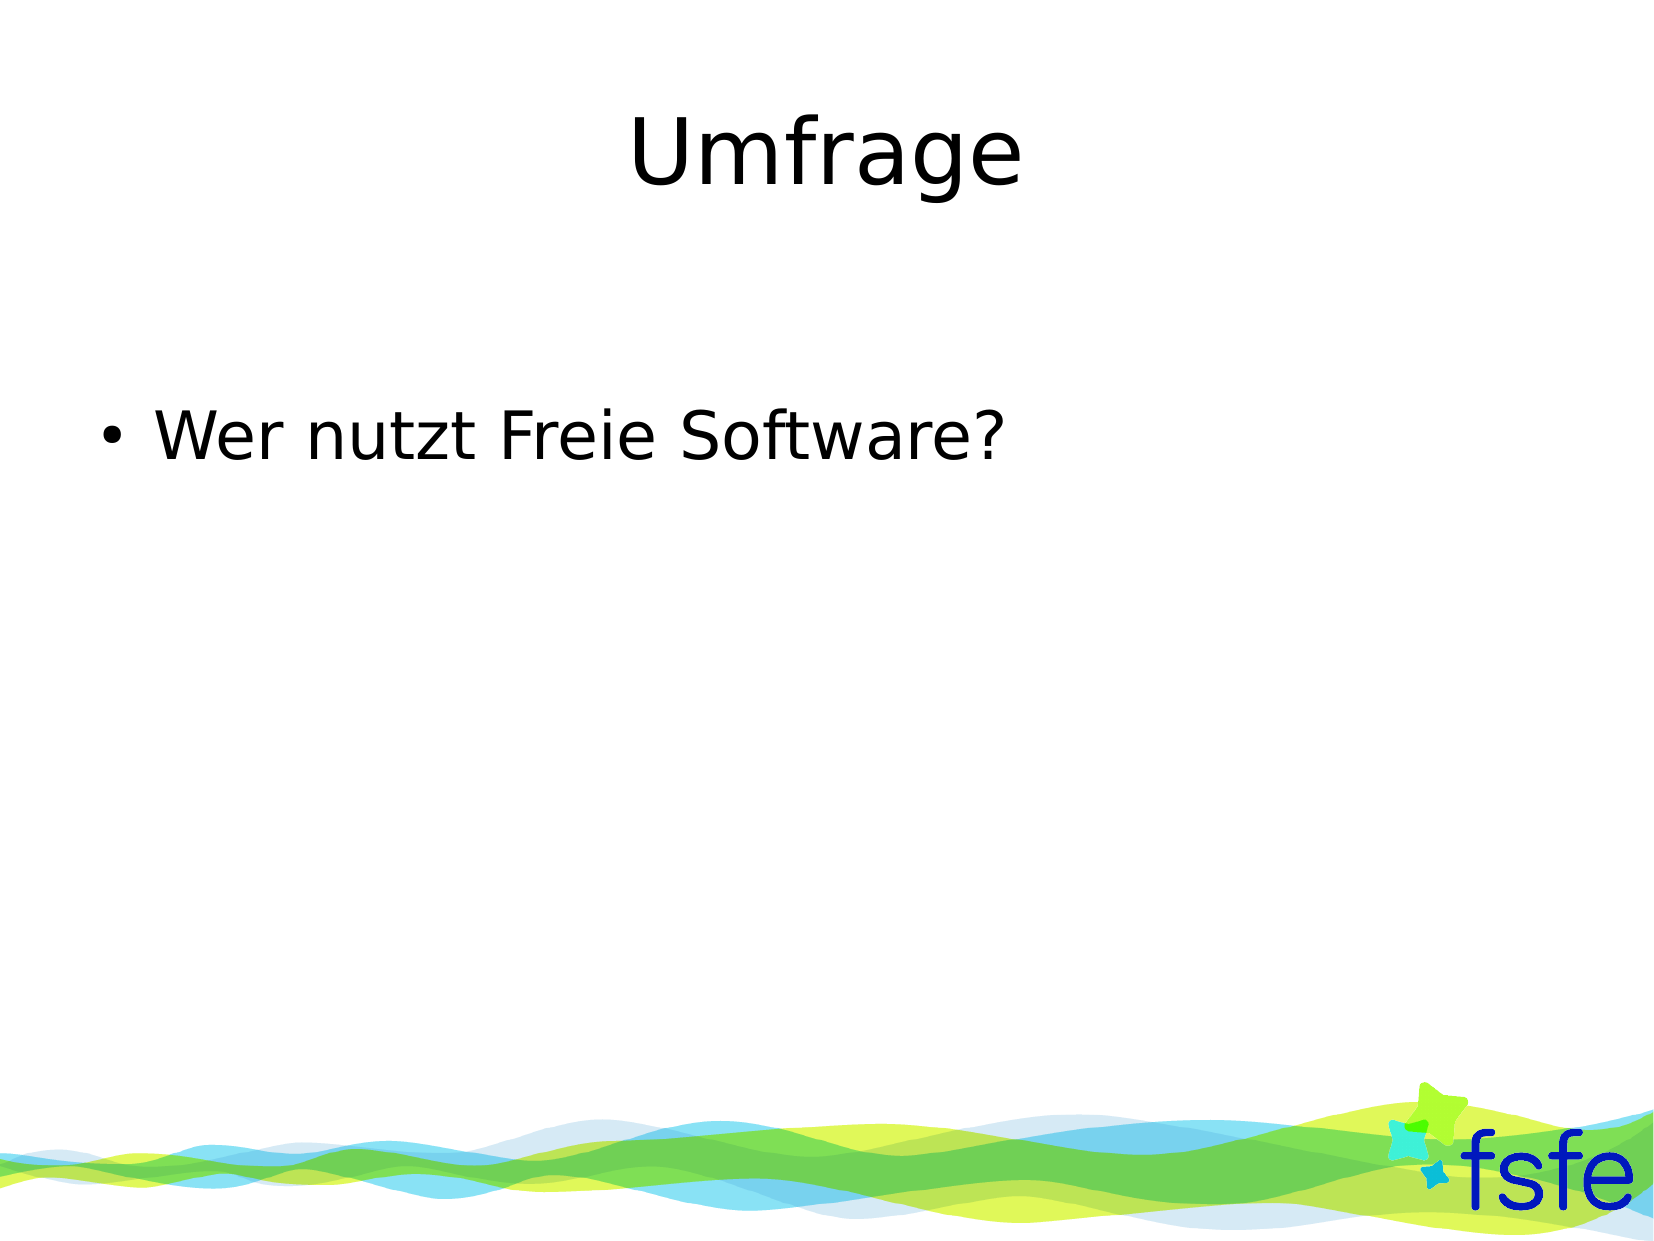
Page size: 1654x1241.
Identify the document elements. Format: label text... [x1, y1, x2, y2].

list Wer nutzt Freie Software? [82, 290, 1571, 1010]
picture [0, 1081, 1654, 1241]
title Umfrage [82, 49, 1571, 257]
